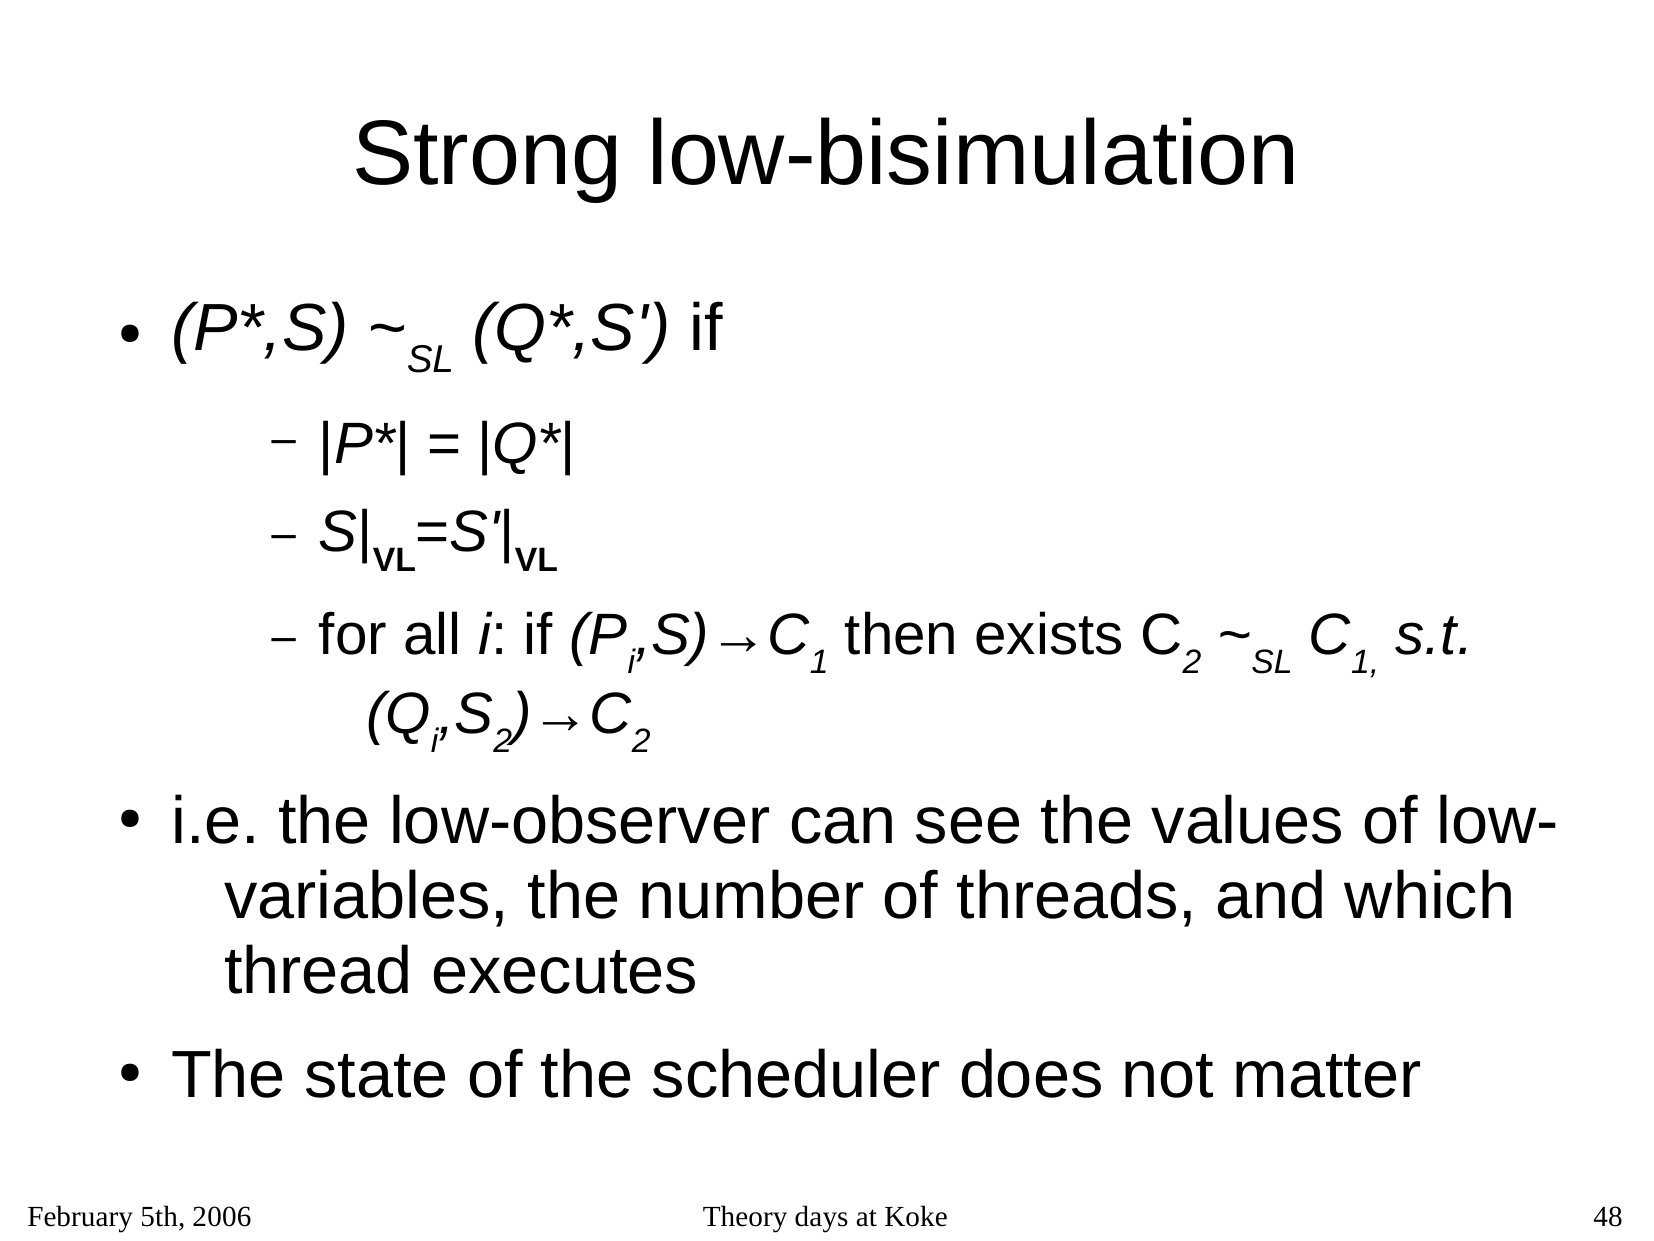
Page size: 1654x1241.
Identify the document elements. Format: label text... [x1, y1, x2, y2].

list (P*,S) ~SL (Q*,S') if |P*| = |Q*| S|VL=S'|VL for all i: if (Pi,S)→C1 then exists C2 ~SL C1, s.t. (Qi,S2)→C2 i.e. the low-observer can see the values of low-variables, the number of threads, and which thread executes The state of the scheduler does not matter [82, 290, 1571, 1113]
title Strong low-bisimulation [82, 49, 1571, 257]
